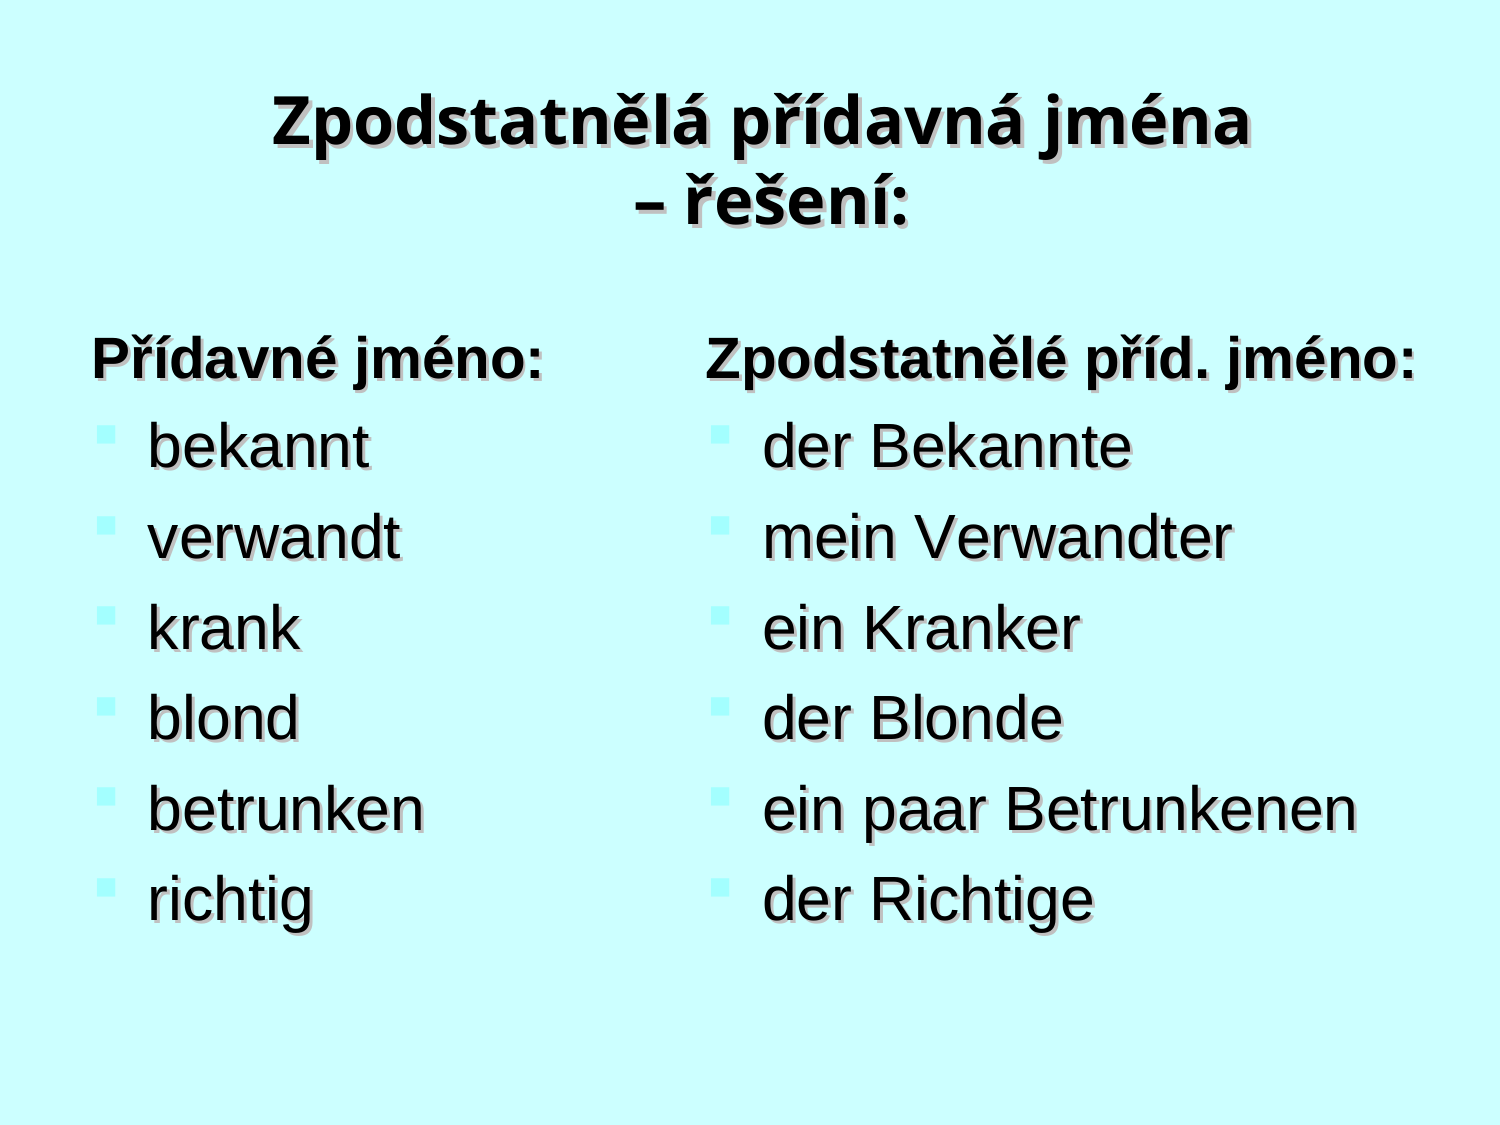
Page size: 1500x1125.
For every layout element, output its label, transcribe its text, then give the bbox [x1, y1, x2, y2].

list Zpodstatnělé příd. jméno: der Bekannte mein Verwandter ein Kranker der Blonde ein paar Betrunkenen der Richtige [690, 312, 1452, 1000]
title Zpodstatnělá přídavná jména – řešení: [75, 40, 1451, 276]
list Přídavné jméno: bekannt verwandt krank blond betrunken richtig [76, 312, 690, 1000]
